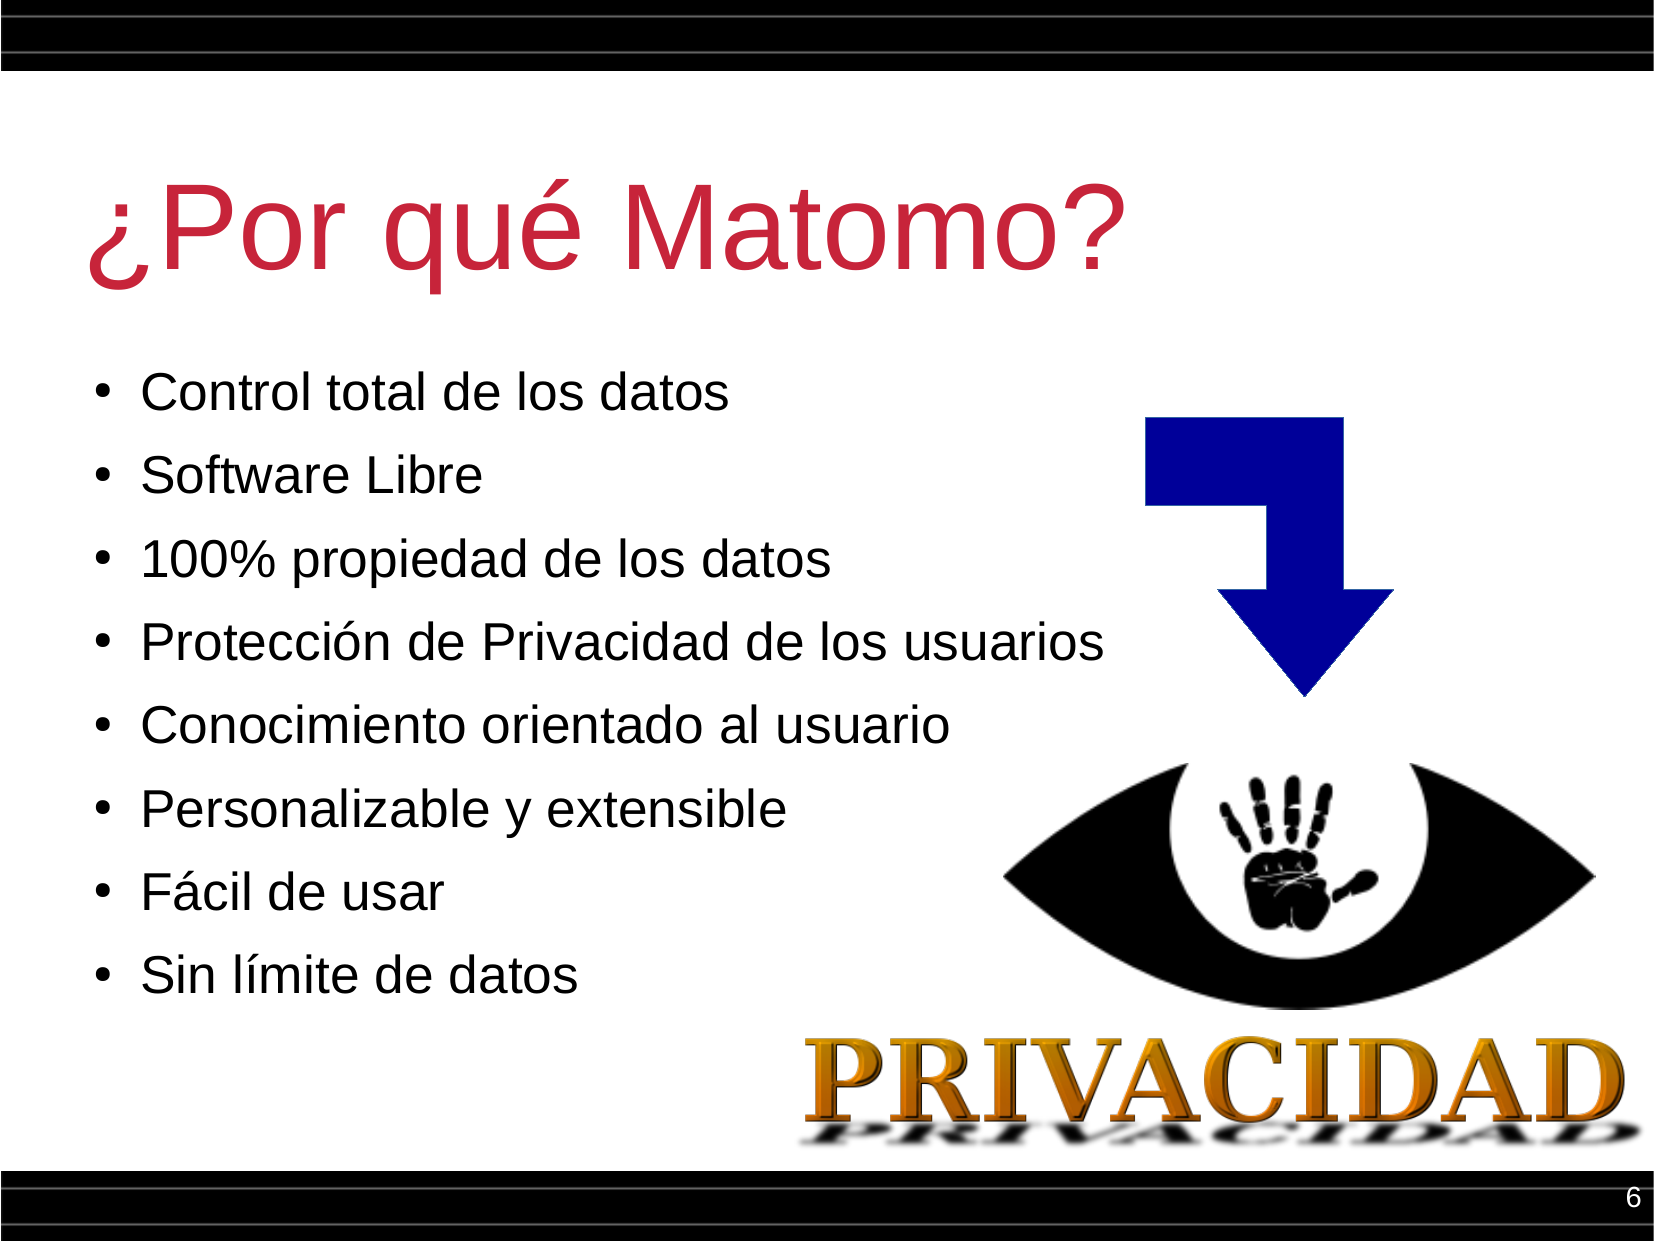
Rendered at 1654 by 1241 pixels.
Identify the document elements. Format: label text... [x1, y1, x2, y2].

picture [1, 0, 1654, 71]
title ¿Por qué Matomo? [82, 123, 1571, 331]
list Control total de los datos Software Libre 100% propiedad de los datos Protección de Privacidad de los usuarios Conocimiento orientado al usuario Personalizable y extensible Fácil de usar Sin límite de datos [82, 362, 1571, 1010]
picture [1, 1171, 1654, 1241]
picture [794, 763, 1654, 1158]
text_box [1145, 417, 1394, 697]
